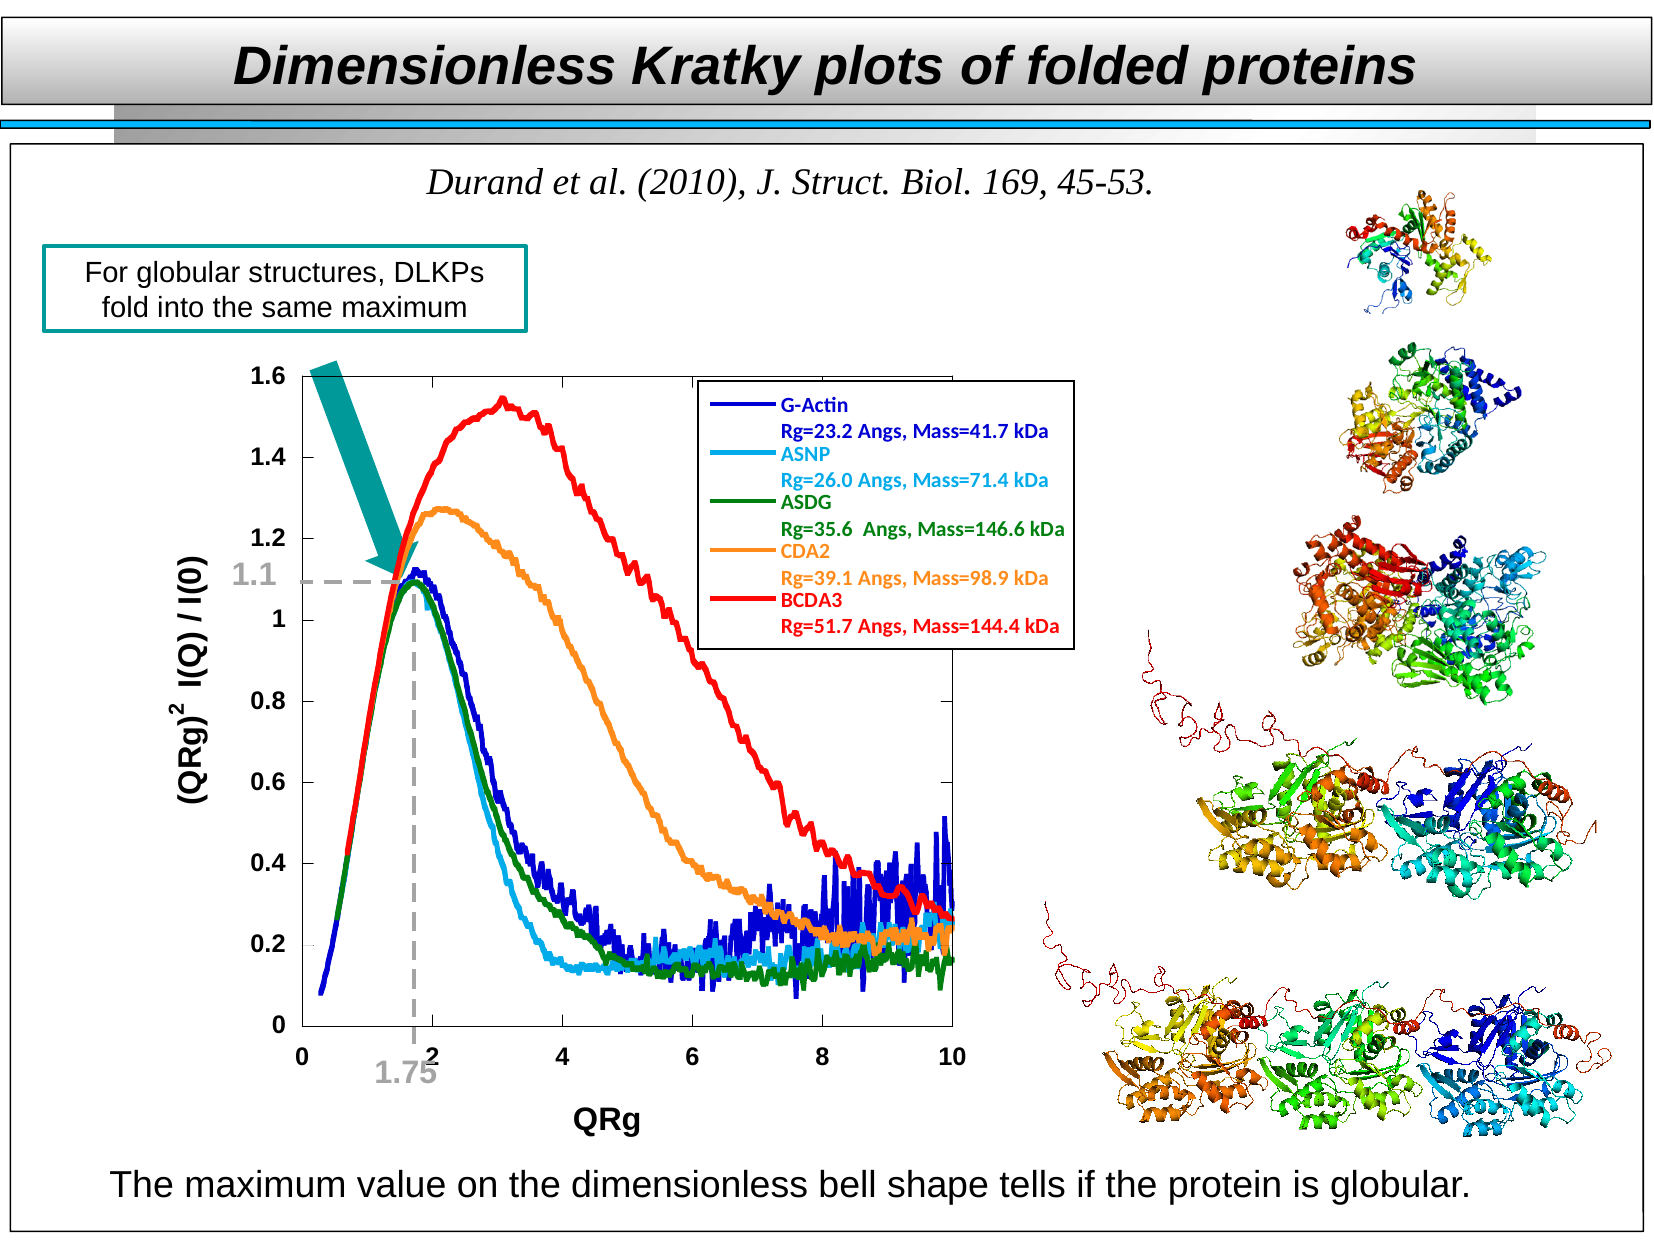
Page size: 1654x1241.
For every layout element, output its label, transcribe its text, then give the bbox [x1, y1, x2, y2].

text_box [0, 120, 1651, 129]
text_box Dimensionless Kratky plots of folded proteins [1, 17, 1652, 105]
text_box Durand et al. (2010), J. Struct. Biol. 169, 45-53. [411, 153, 1171, 211]
text_box For globular structures, DLKPs fold into the same maximum [43, 246, 526, 332]
picture [144, 184, 1621, 1168]
text_box The maximum value on the dimensionless bell shape tells if the protein is globular. [94, 1152, 1487, 1213]
